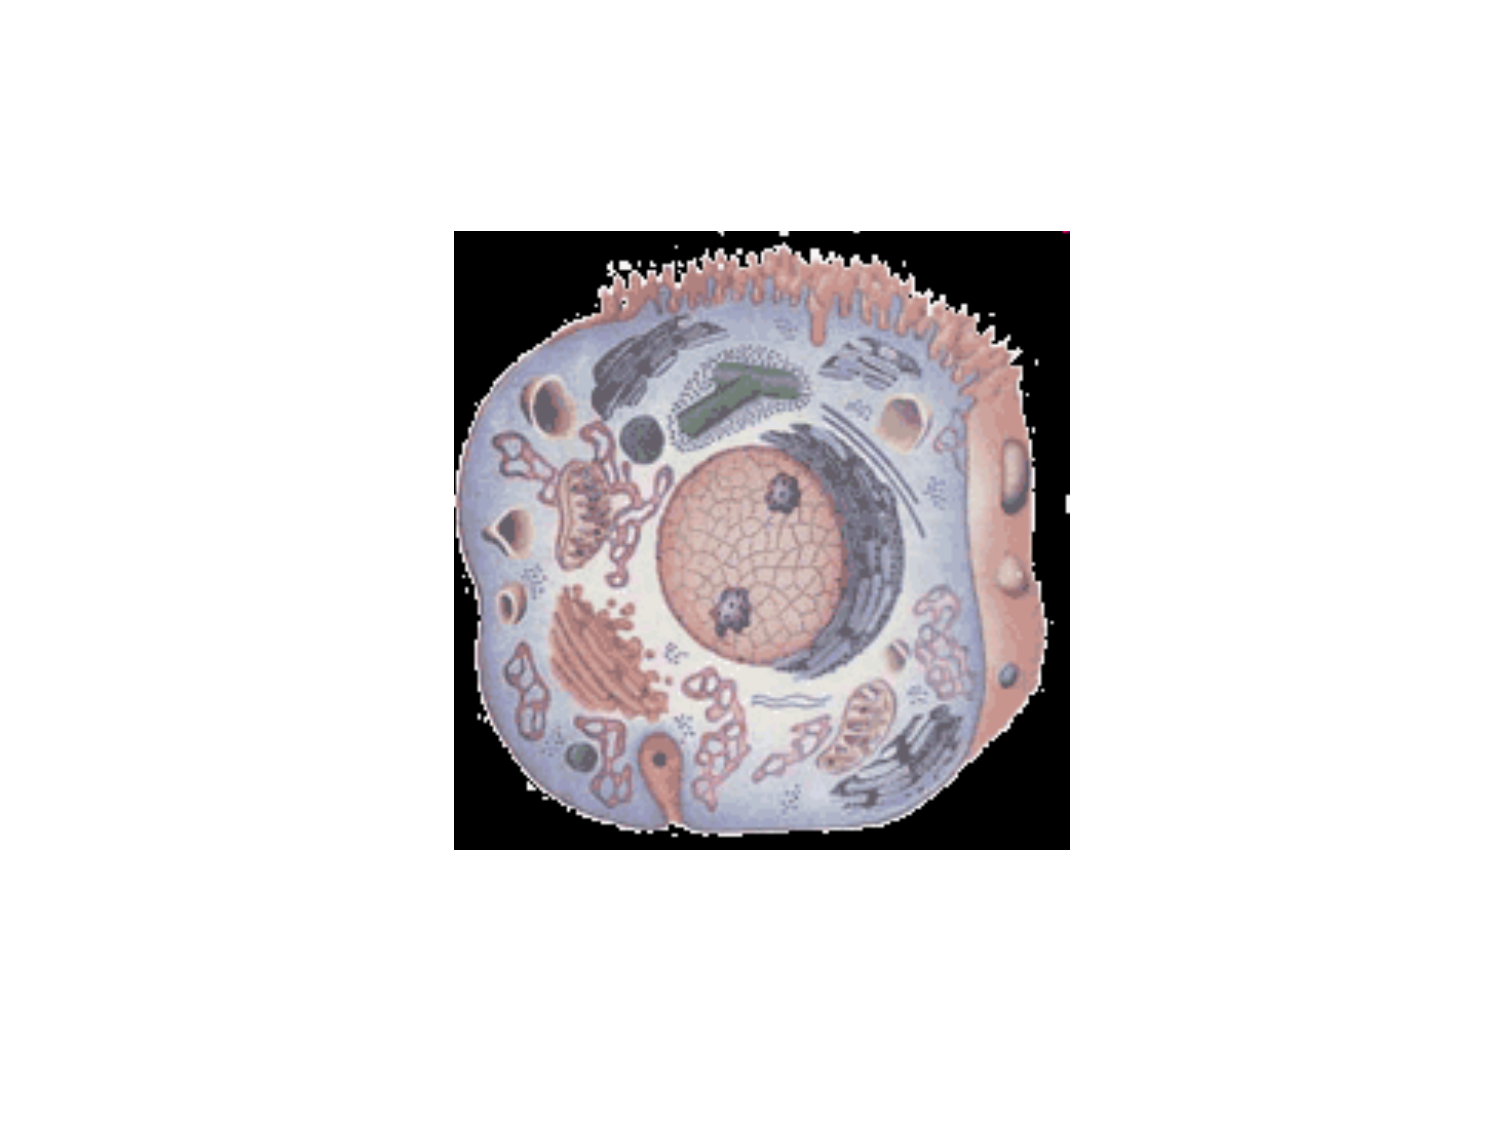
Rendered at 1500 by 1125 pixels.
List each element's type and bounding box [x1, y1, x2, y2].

picture [454, 231, 1070, 850]
